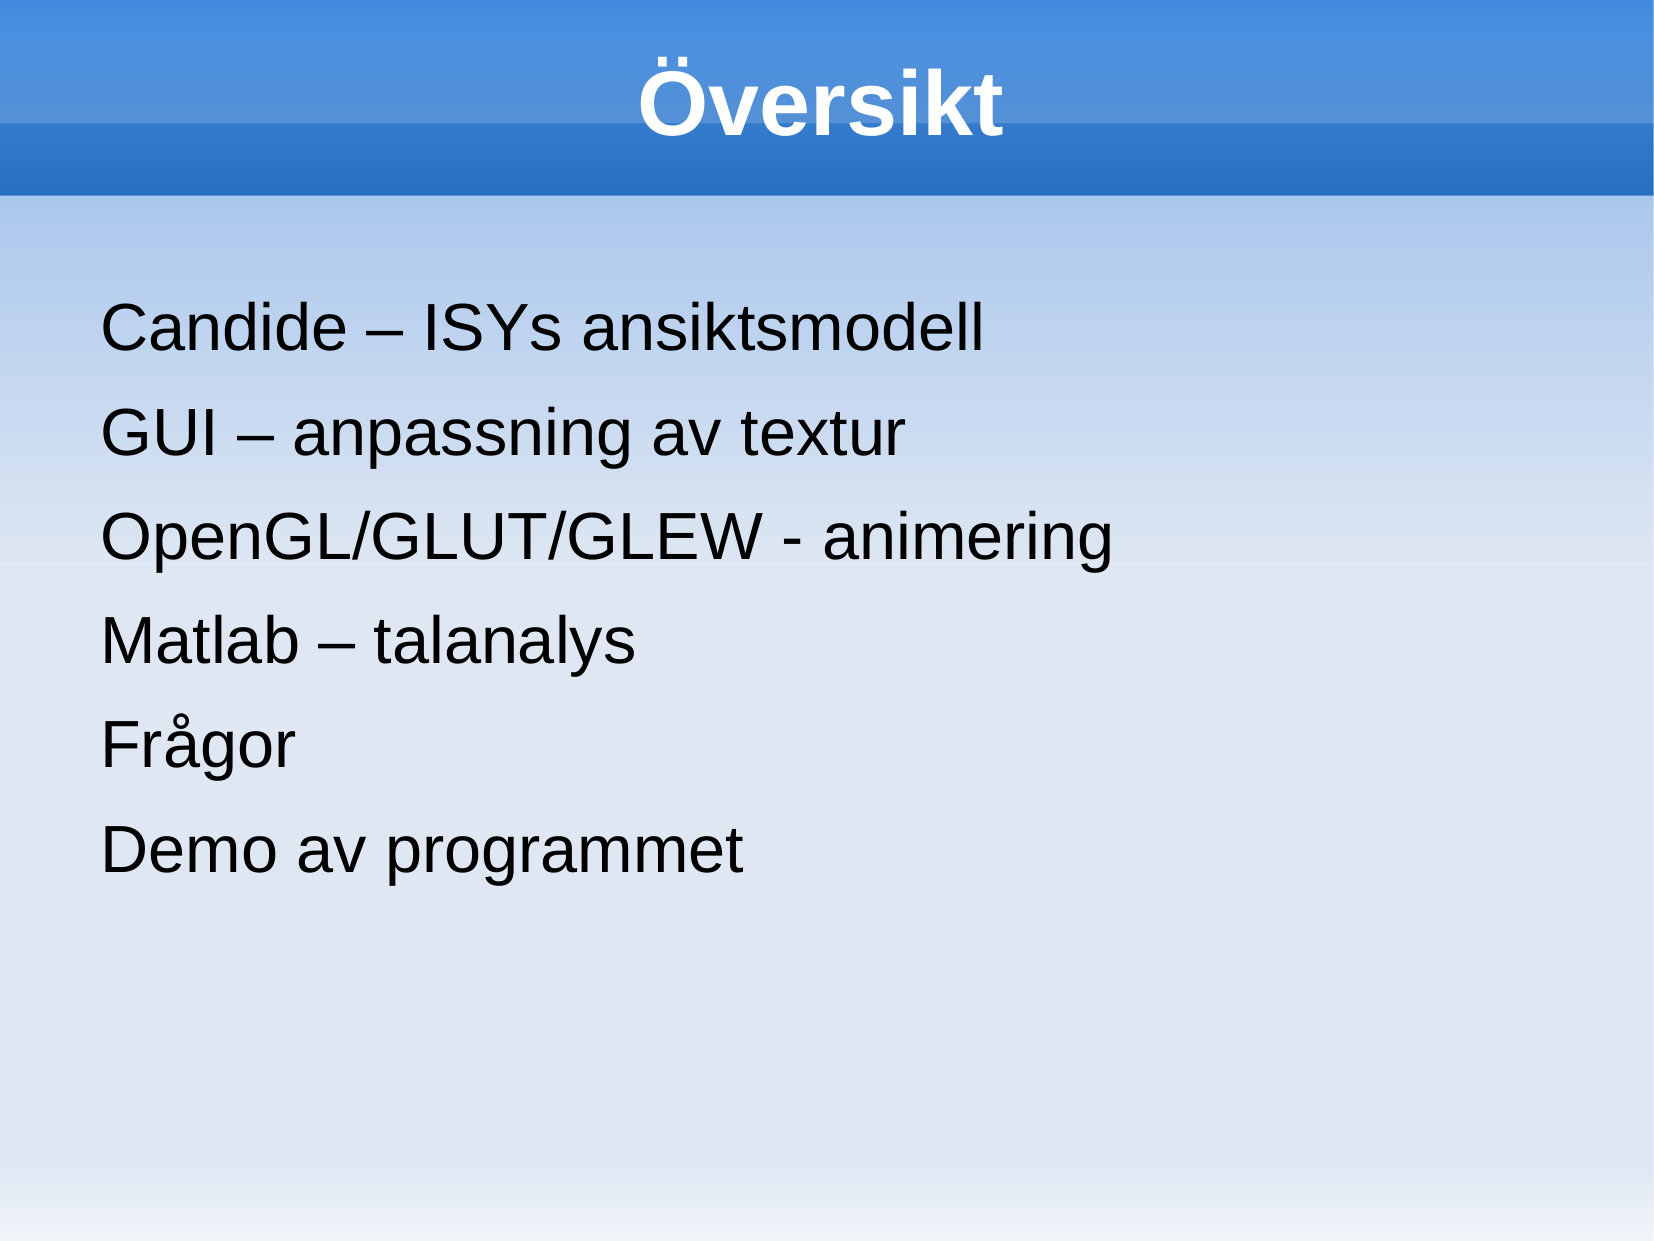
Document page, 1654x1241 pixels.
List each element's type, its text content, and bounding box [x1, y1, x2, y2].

picture [0, 0, 1654, 1241]
title Översikt [76, 7, 1565, 200]
list Candide – ISYs ansiktsmodell GUI – anpassning av textur OpenGL/GLUT/GLEW - animering Matlab – talanalys Frågor Demo av programmet [82, 290, 1571, 1094]
